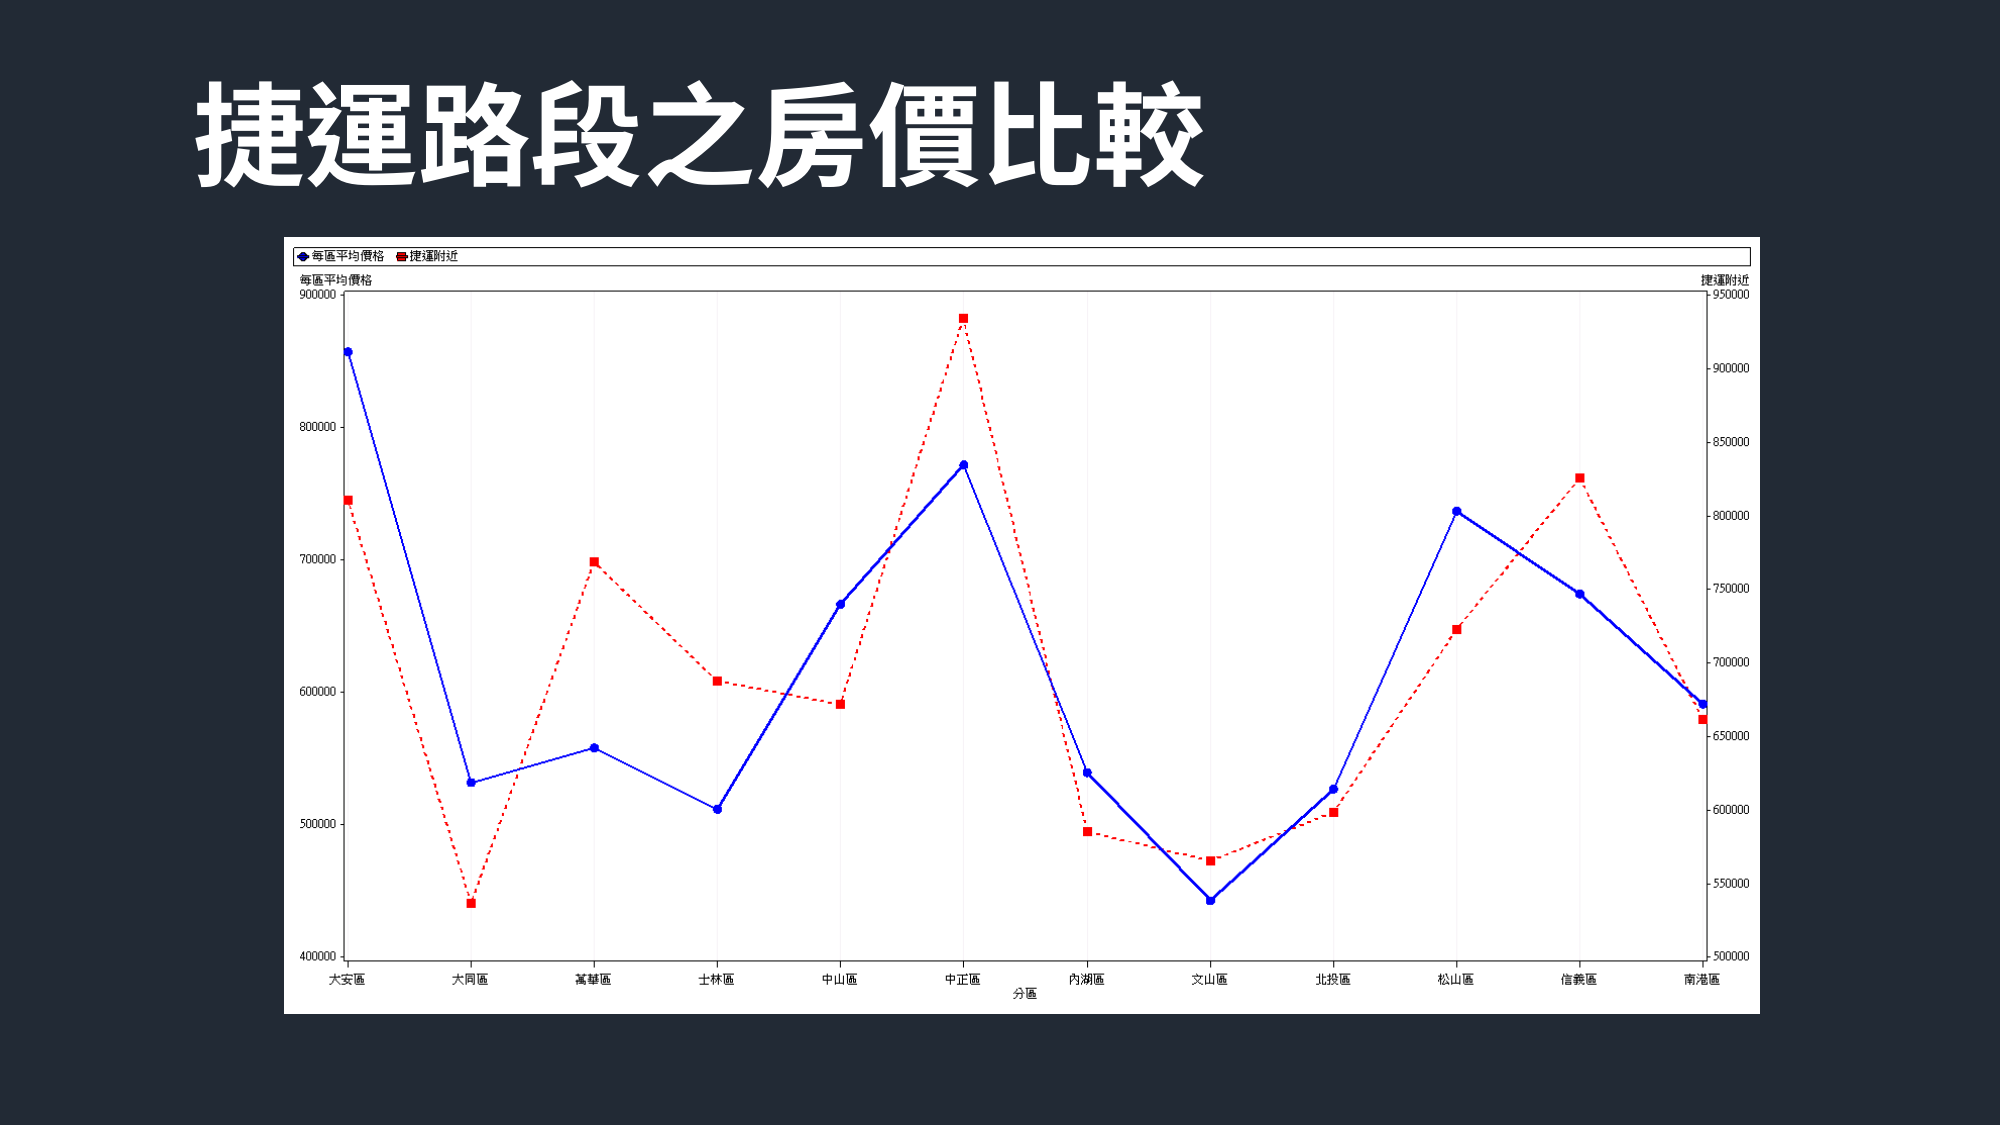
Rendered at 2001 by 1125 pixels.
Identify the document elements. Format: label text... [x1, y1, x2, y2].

text_box 捷運路段之房價比較 [178, 57, 1247, 210]
picture [284, 238, 1760, 1014]
